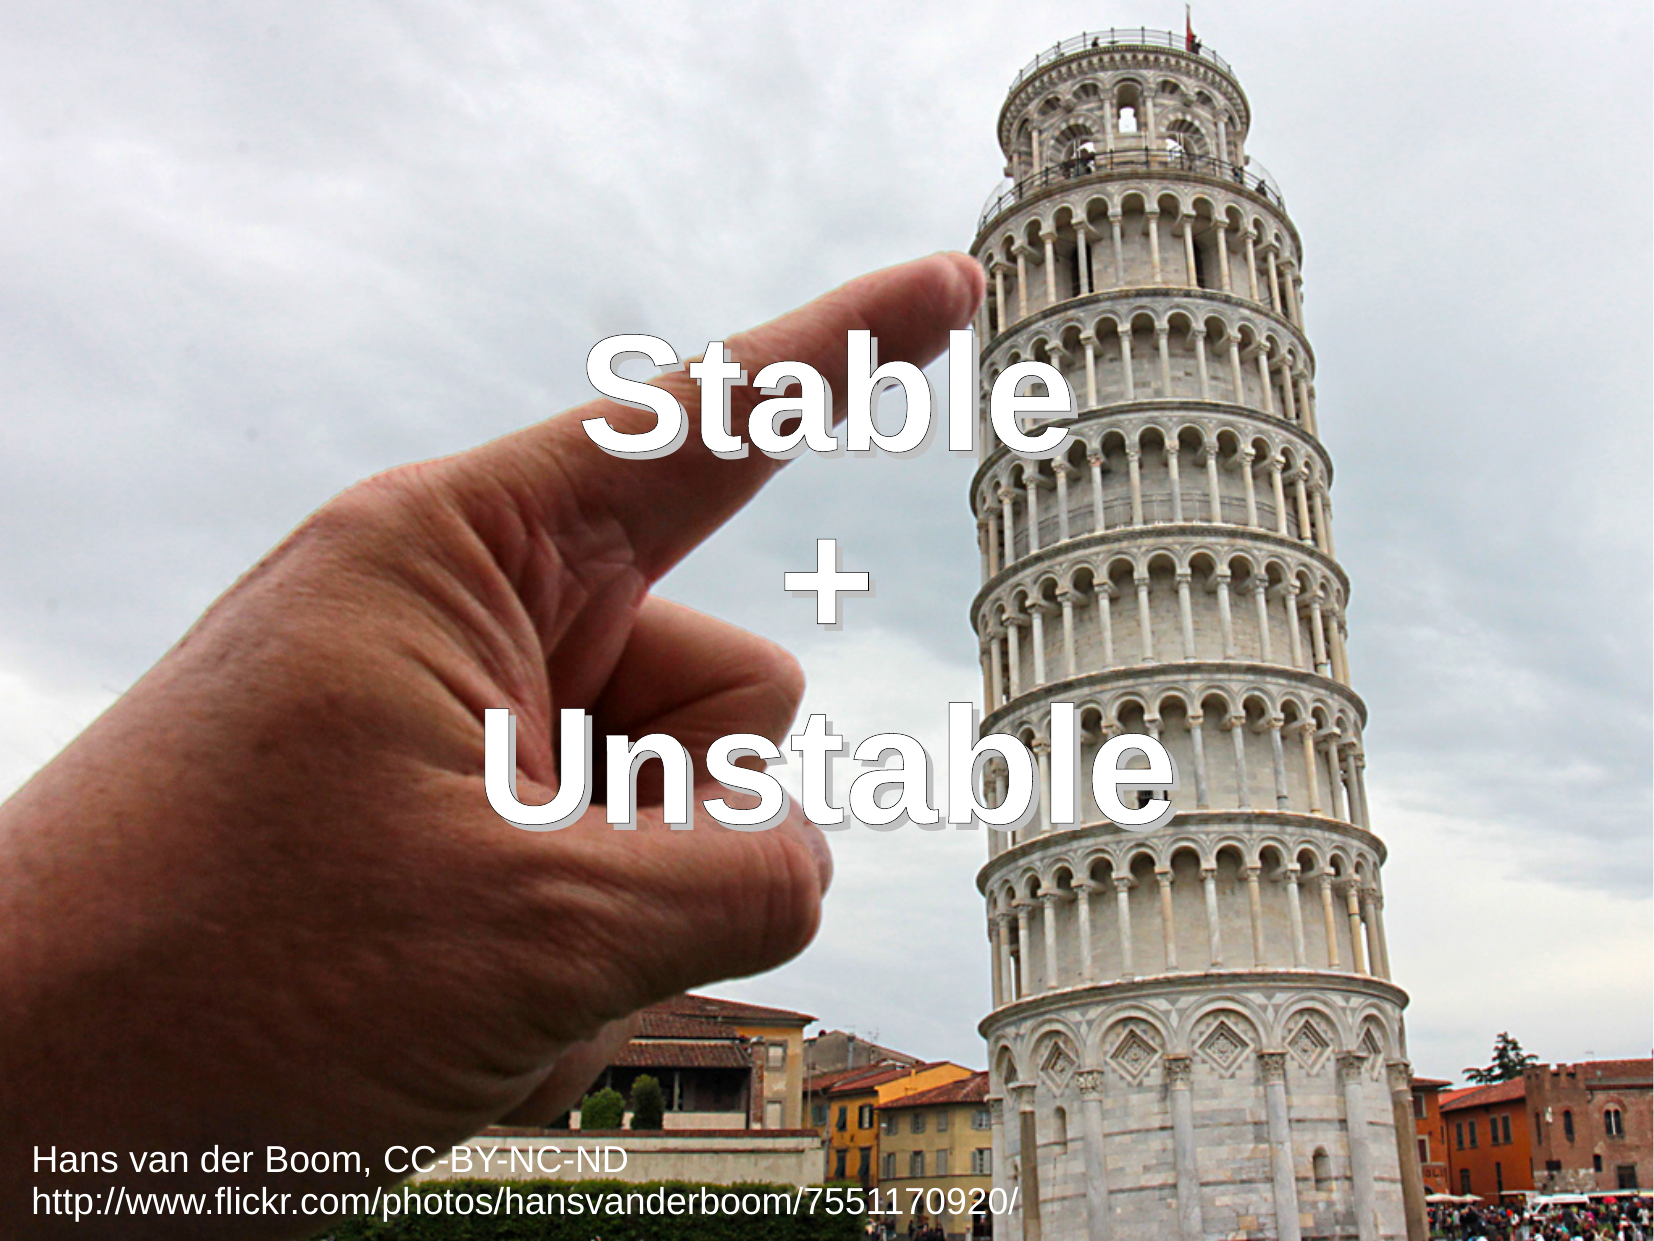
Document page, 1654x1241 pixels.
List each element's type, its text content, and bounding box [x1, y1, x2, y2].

picture [0, 0, 1654, 1241]
text_box Hans van der Boom, CC-BY-NC-ND http://www.flickr.com/photos/hansvanderboom/7551170920/ [16, 1131, 1034, 1231]
subtitle Stable + Unstable [82, 49, 1571, 1109]
